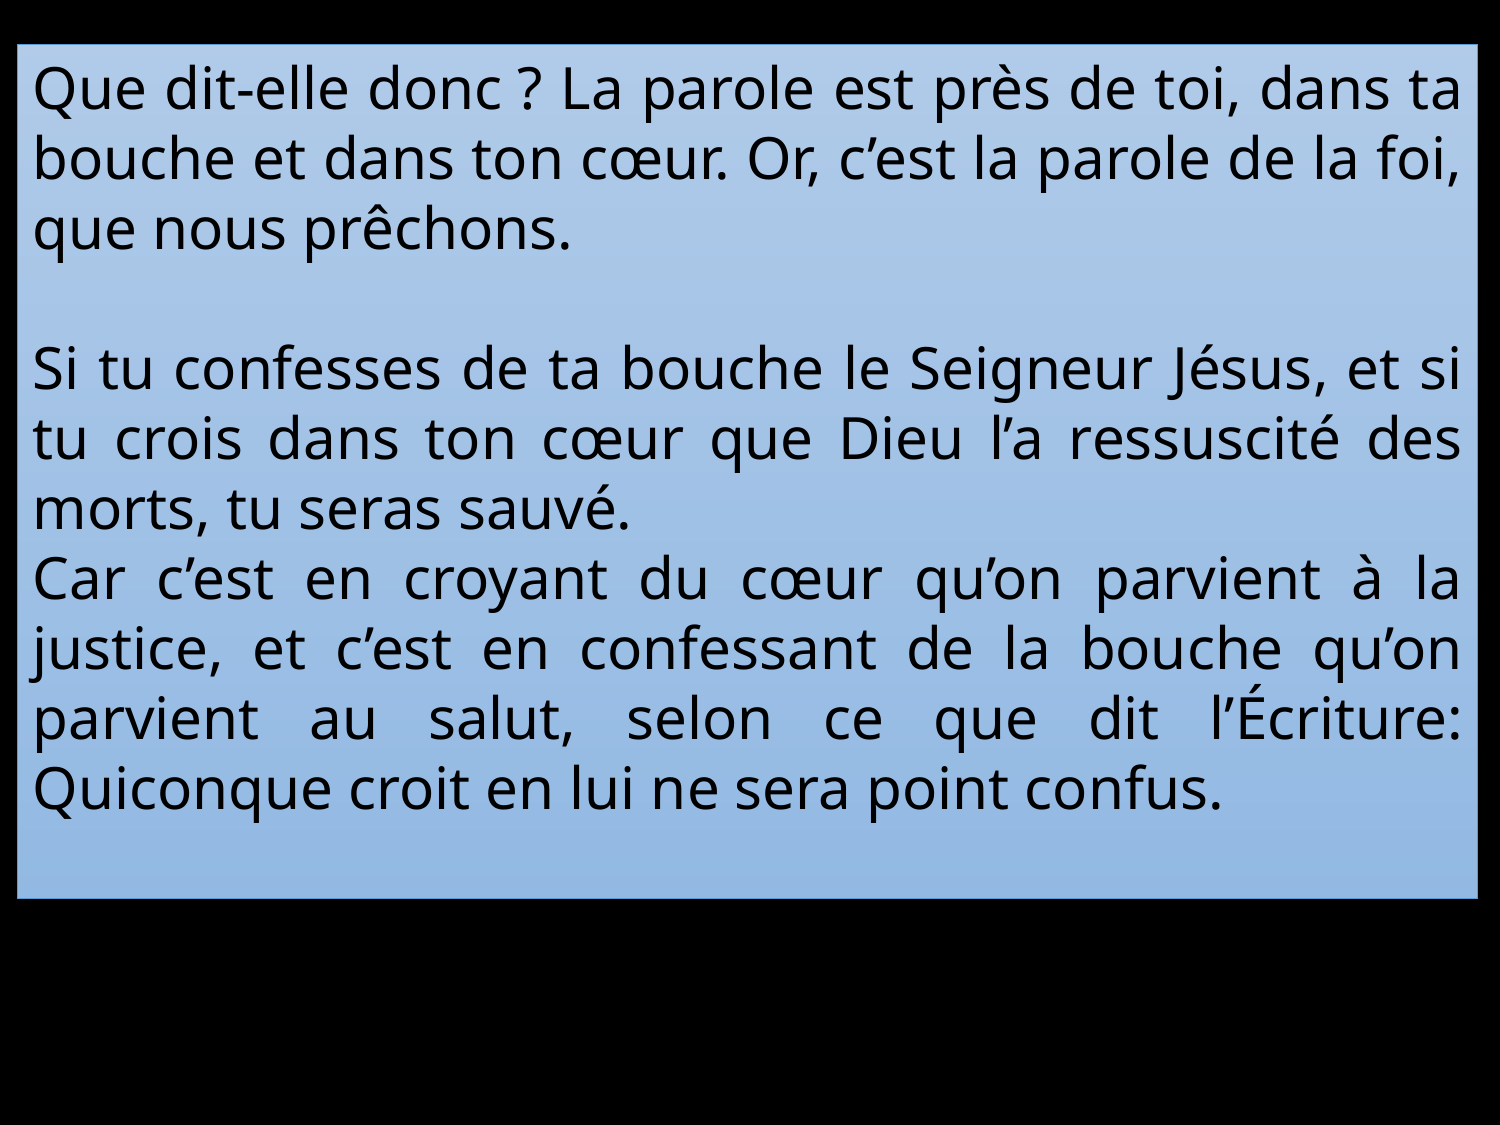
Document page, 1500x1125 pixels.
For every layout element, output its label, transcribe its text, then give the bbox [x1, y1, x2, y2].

text_box Que dit-elle donc ? La parole est près de toi, dans ta bouche et dans ton cœur. Or, c’est la parole de la foi, que nous prêchons. Si tu confesses de ta bouche le Seigneur Jésus, et si tu crois dans ton cœur que Dieu l’a ressuscité des morts, tu seras sauvé. Car c’est en croyant du cœur qu’on parvient à la justice, et c’est en confessant de la bouche qu’on parvient au salut, selon ce que dit l’Écriture: Quiconque croit en lui ne sera point confus. [17, 44, 1478, 899]
